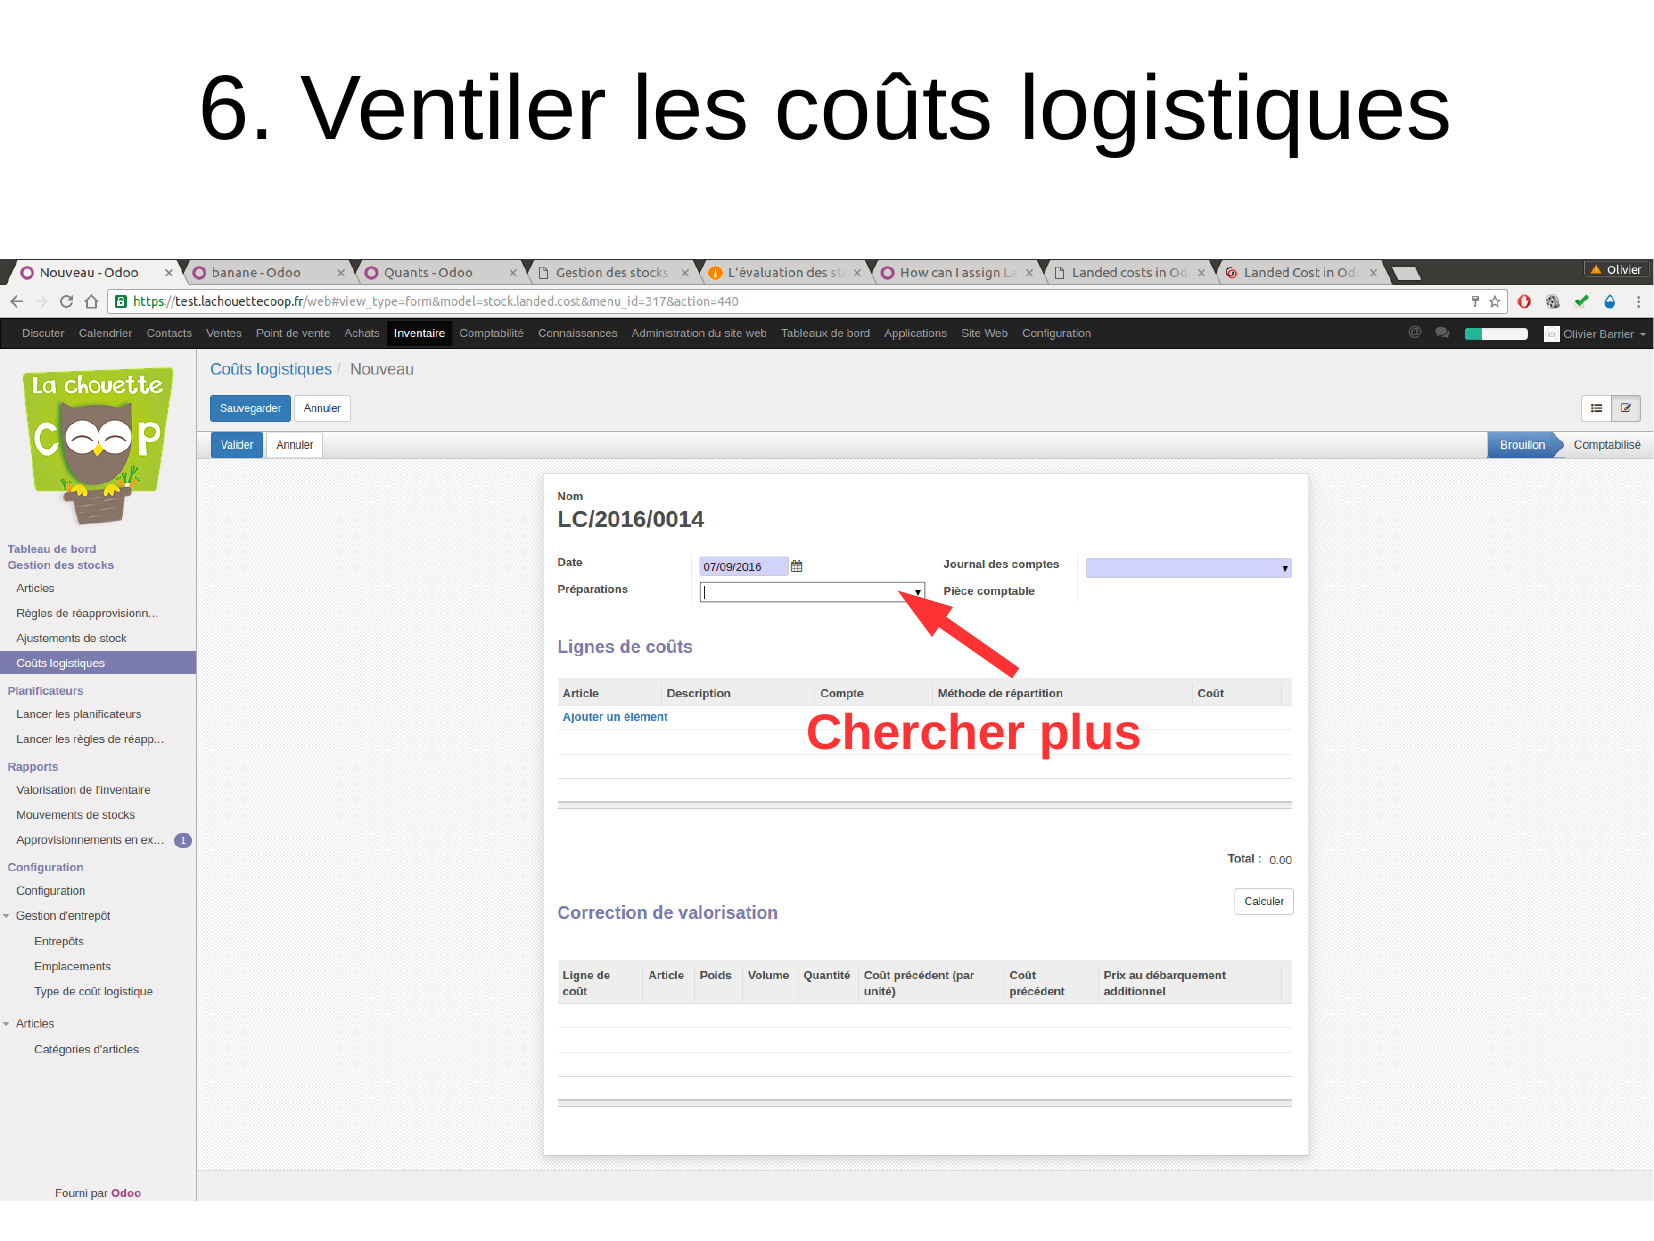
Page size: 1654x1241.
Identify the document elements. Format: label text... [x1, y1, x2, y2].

title 6. Ventiler les coûts logistiques [82, 49, 1571, 166]
text_box Chercher plus [791, 696, 1300, 768]
picture [0, 259, 1654, 1201]
